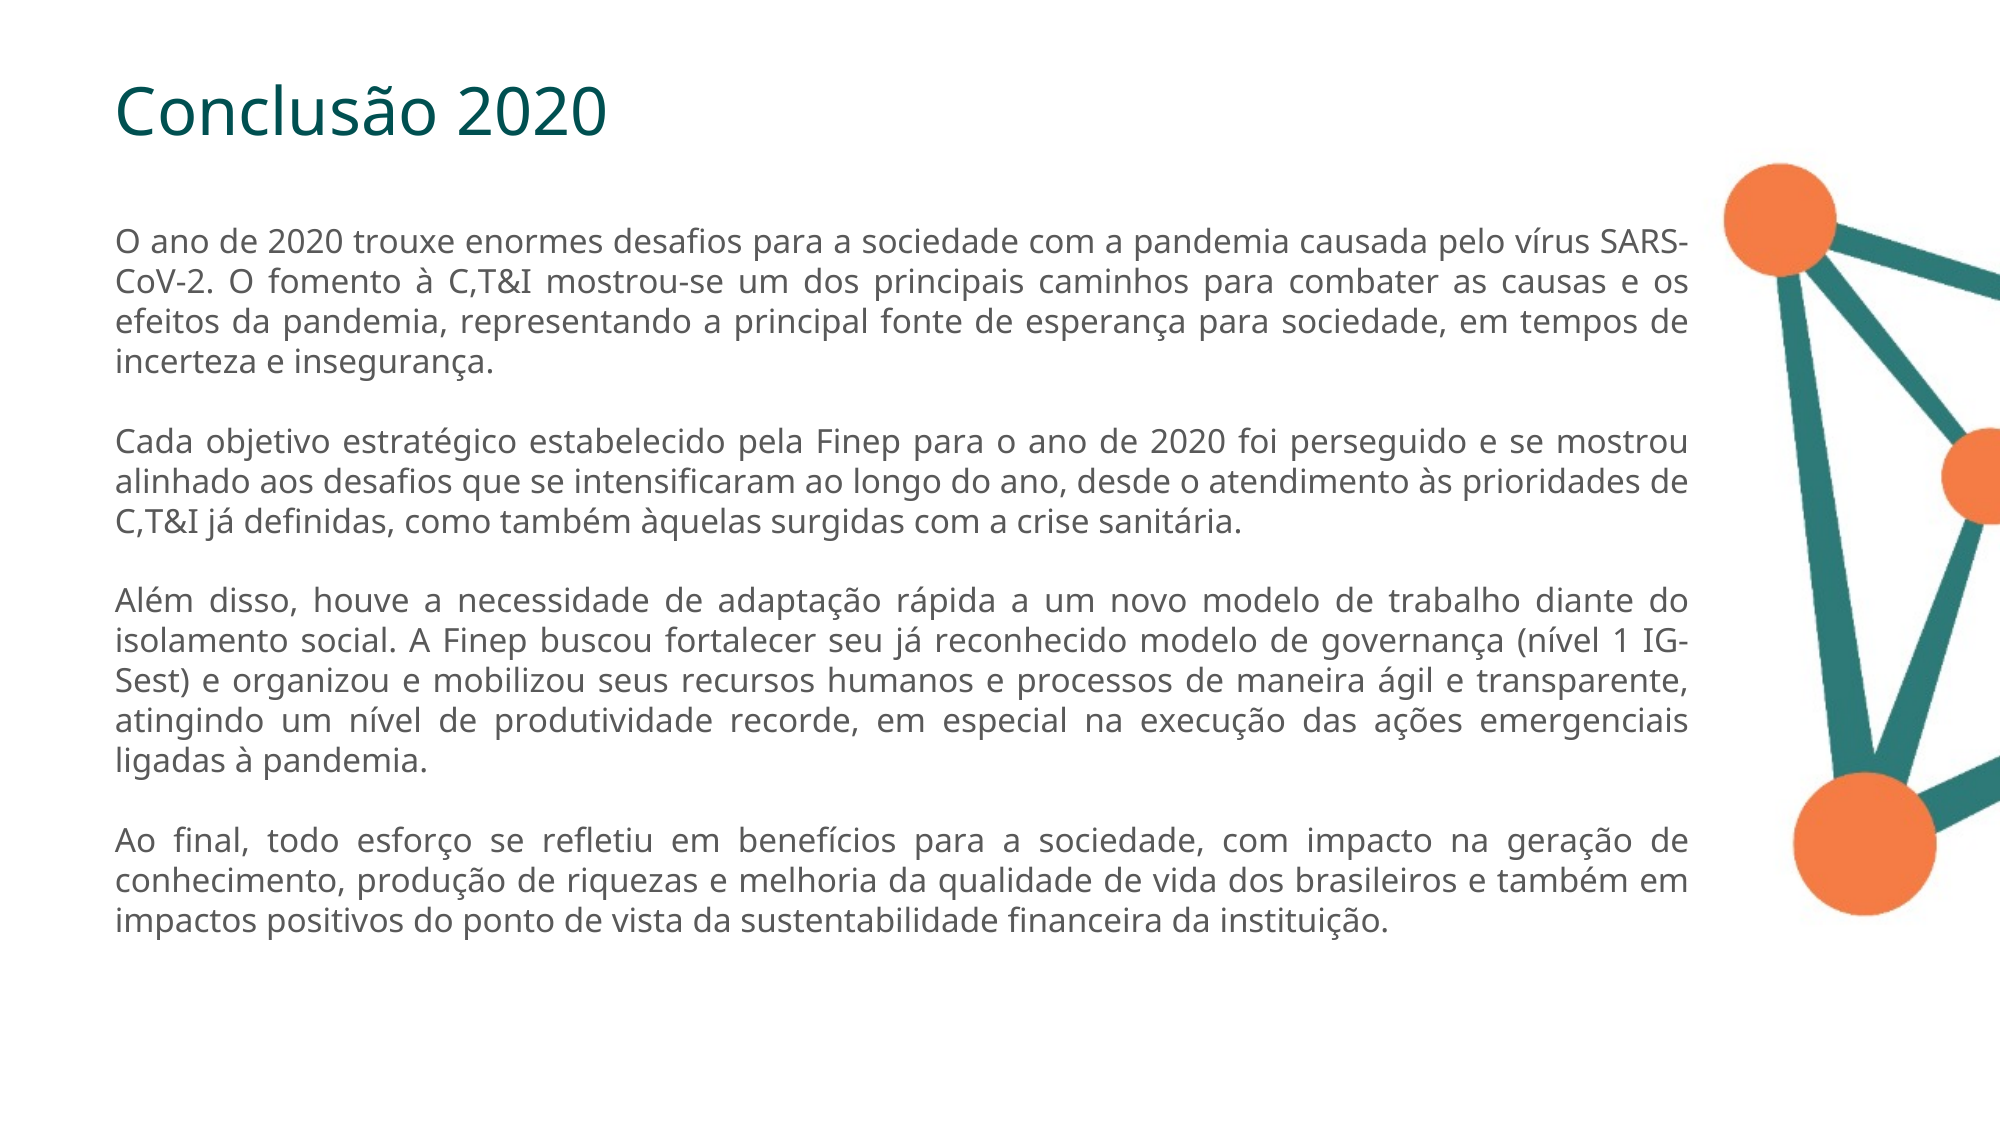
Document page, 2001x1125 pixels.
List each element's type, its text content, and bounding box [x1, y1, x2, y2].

title Conclusão 2020 [99, 45, 1900, 173]
text_box O ano de 2020 trouxe enormes desafios para a sociedade com a pandemia causada pelo vírus SARS-CoV-2. O fomento à C,T&I mostrou-se um dos principais caminhos para combater as causas e os efeitos da pandemia, representando a principal fonte de esperança para sociedade, em tempos de incerteza e insegurança. Cada objetivo estratégico estabelecido pela Finep para o ano de 2020 foi perseguido e se mostrou alinhado aos desafios que se intensificaram ao longo do ano, desde o atendimento às prioridades de C,T&I já definidas, como também àquelas surgidas com a crise sanitária. Além disso, houve a necessidade de adaptação rápida a um novo modelo de trabalho diante do isolamento social. A Finep buscou fortalecer seu já reconhecido modelo de governança (nível 1 IG-Sest) e organizou e mobilizou seus recursos humanos e processos de maneira ágil e transparente, atingindo um nível de produtividade recorde, em especial na execução das ações emergenciais ligadas à pandemia. Ao final, todo esforço se refletiu em benefícios para a sociedade, com impacto na geração de conhecimento, produção de riquezas e melhoria da qualidade de vida dos brasileiros e também em impactos positivos do ponto de vista da sustentabilidade financeira da instituição. [100, 173, 1707, 1044]
